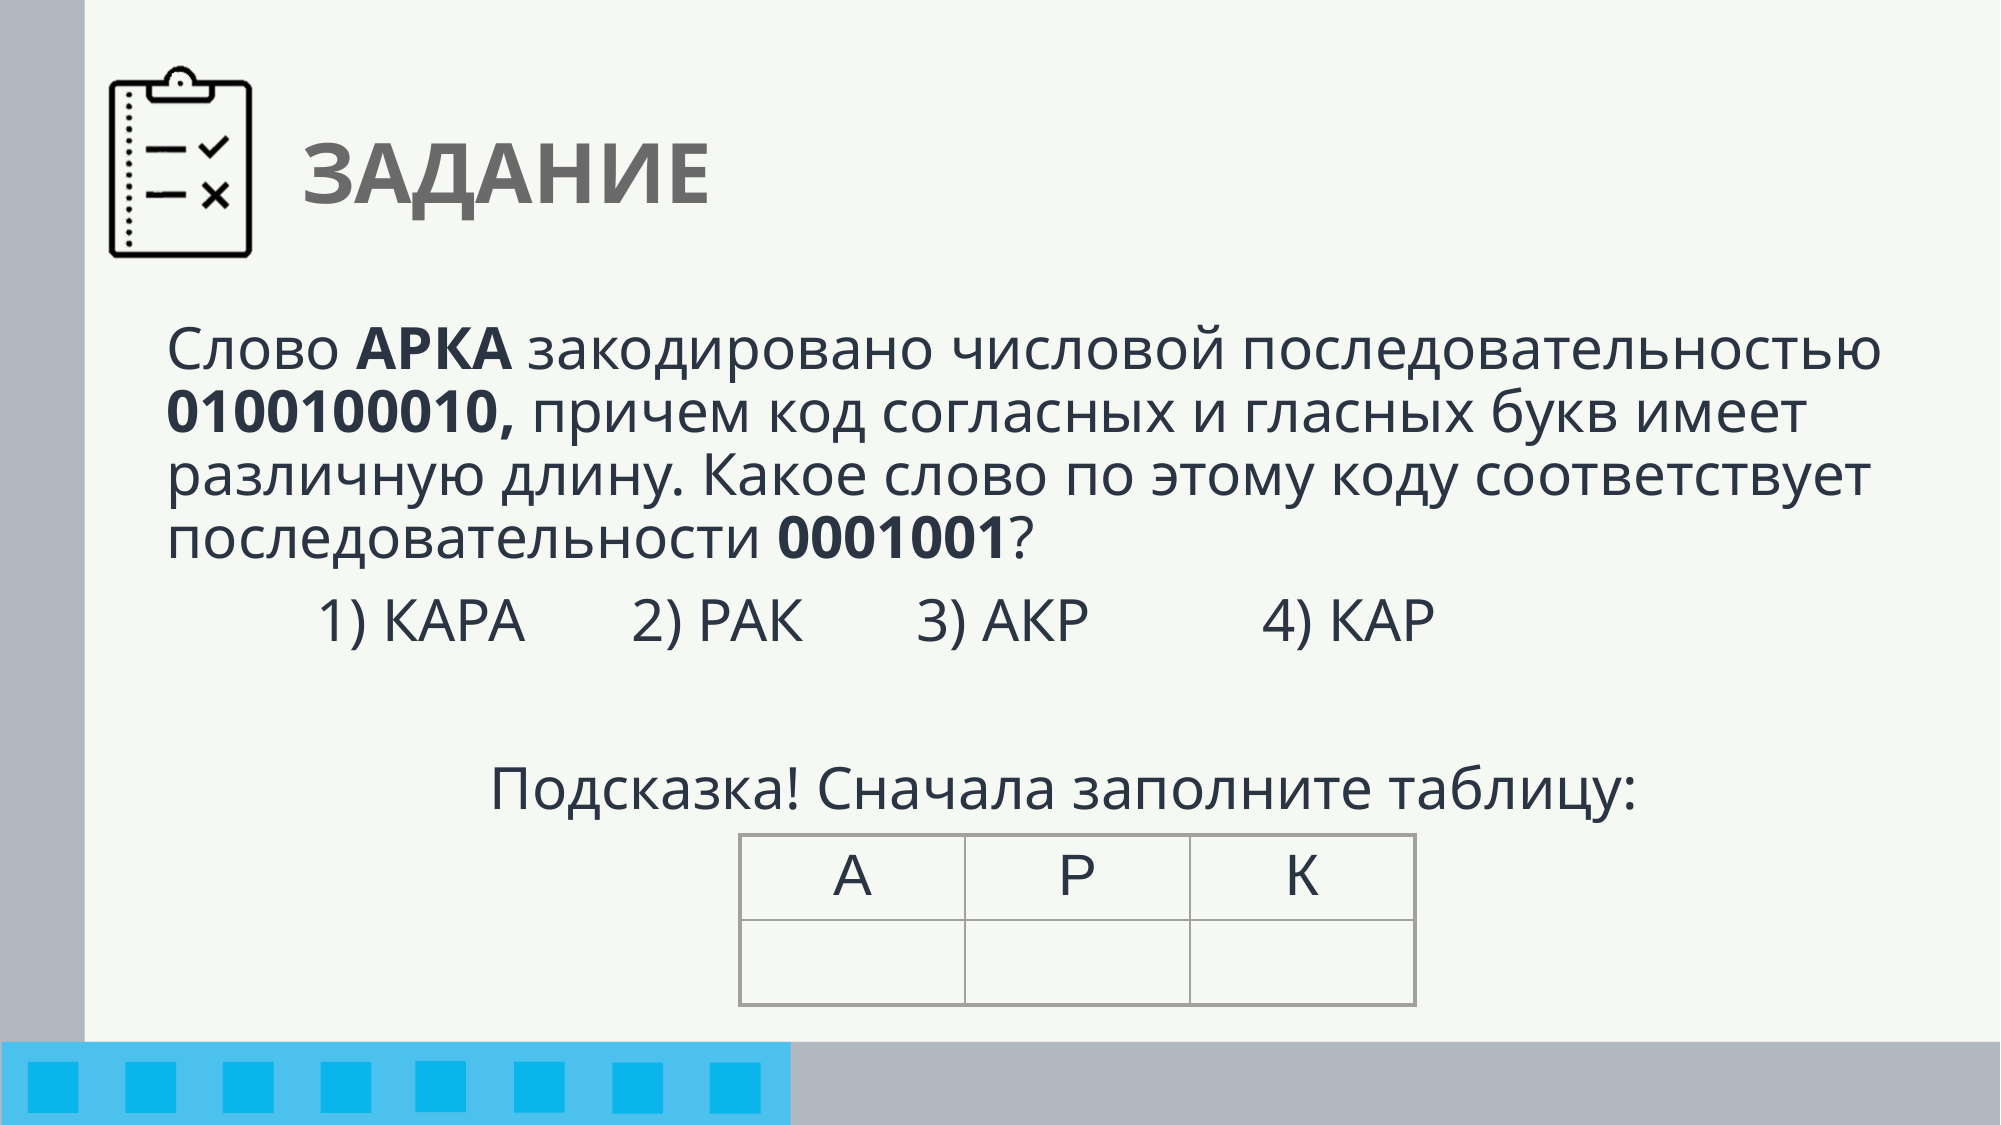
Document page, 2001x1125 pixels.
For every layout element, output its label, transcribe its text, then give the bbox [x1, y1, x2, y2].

title ЗАДАНИЕ [285, 67, 1892, 286]
table_header Р [966, 837, 1189, 919]
table_cell [1191, 921, 1413, 1003]
table_cell [742, 921, 964, 1003]
table_cell [966, 921, 1189, 1003]
list Слово АРКА закодировано числовой последовательностью 0100100010, причем код согласных и гласных букв имеет различную длину. Какое слово по этому коду соответствует последовательности 0001001? 1) КАРА 2) РАК 3) АКР 4) КАР Подсказка! Сначала заполните таблицу: [151, 311, 1933, 965]
picture [85, 54, 286, 286]
table_header А [742, 837, 964, 919]
table_header К [1191, 837, 1413, 919]
